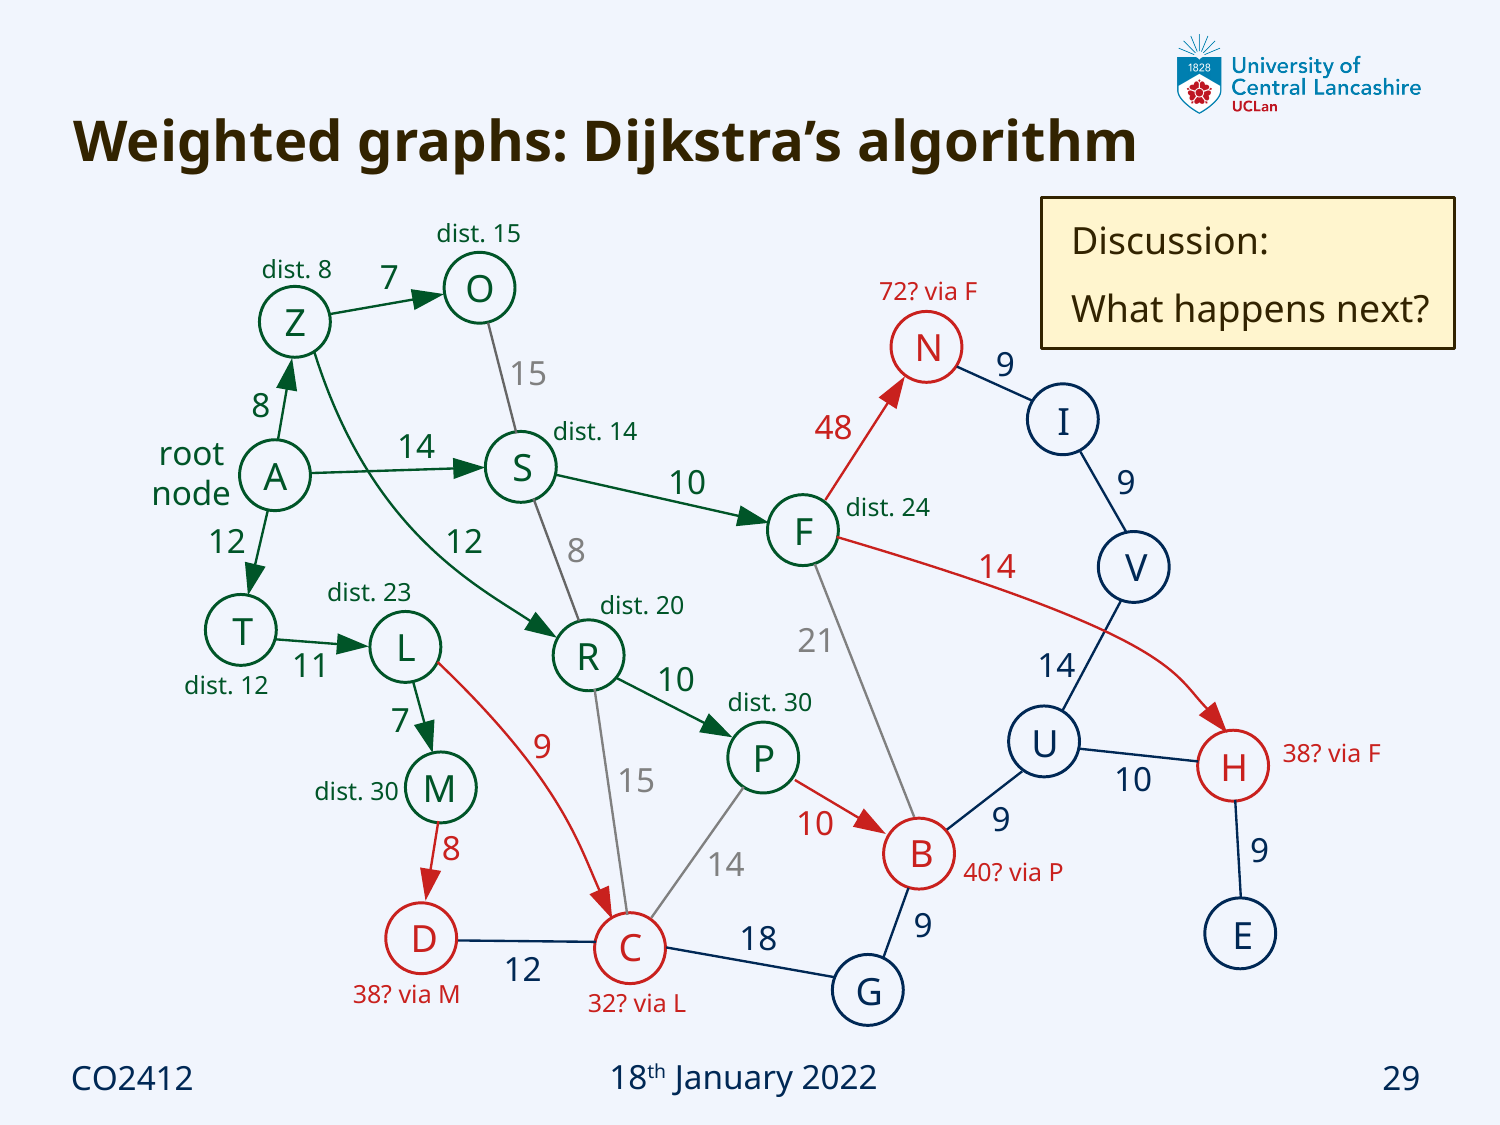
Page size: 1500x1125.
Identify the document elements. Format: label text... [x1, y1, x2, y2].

text_box 10 [1091, 750, 1175, 806]
text_box 9 [1084, 453, 1168, 509]
text_box 9 [881, 896, 965, 952]
text_box U [1014, 712, 1077, 773]
text_box 15 [486, 345, 570, 400]
text_box B [890, 822, 953, 883]
text_box dist. 24 [824, 484, 952, 530]
text_box 12 [185, 512, 269, 568]
text_box dist. 30 [292, 768, 421, 814]
text_box 8 [409, 819, 494, 875]
text_box 14 [684, 835, 768, 891]
text_box I [1032, 390, 1095, 451]
text_box 14 [955, 537, 1039, 593]
text_box 8 [219, 376, 303, 432]
text_box dist. 14 [531, 407, 660, 453]
text_box 15 [594, 751, 678, 807]
text_box E [1211, 904, 1274, 965]
text_box 7 [347, 248, 431, 304]
text_box 8 [534, 521, 618, 577]
text_box dist. 20 [578, 582, 707, 628]
text_box P [733, 727, 795, 788]
text_box 21 [774, 611, 859, 667]
text_box 12 [480, 940, 565, 996]
text_box O [449, 257, 511, 317]
text_box dist. 23 [305, 569, 434, 615]
text_box L [375, 616, 437, 677]
text_box 40? via P [940, 849, 1087, 894]
title Weighted graphs: Dijkstra’s algorithm [58, 54, 1500, 224]
text_box 12 [422, 513, 506, 568]
text_box 7 [358, 691, 442, 747]
text_box Discussion: What happens next? [1056, 209, 1454, 338]
text_box dist. 30 [706, 678, 834, 724]
text_box [1041, 197, 1455, 349]
text_box 38? via M [334, 971, 481, 1017]
text_box dist. 8 [240, 245, 354, 291]
text_box dist. 12 [169, 661, 285, 707]
picture [1177, 34, 1421, 54]
text_box H [1203, 736, 1265, 797]
text_box Z [264, 291, 327, 351]
text_box A [258, 445, 307, 506]
text_box F [773, 500, 835, 561]
text_box 10 [645, 453, 729, 509]
text_box 10 [634, 651, 718, 706]
text_box 14 [374, 417, 458, 473]
text_box 10 [773, 794, 857, 850]
text_box 72? via F [855, 268, 1002, 314]
text_box 48 [791, 398, 876, 454]
text_box 14 [1014, 637, 1099, 692]
text_box D [393, 908, 456, 968]
text_box 32? via L [564, 979, 711, 1025]
text_box V [1105, 536, 1167, 597]
text_box 18 [716, 909, 800, 965]
text_box S [491, 436, 554, 497]
text_box dist. 15 [413, 210, 545, 255]
text_box G [838, 960, 900, 1021]
text_box M [407, 757, 470, 818]
text_box 11 [269, 636, 353, 692]
text_box 38? via F [1258, 729, 1405, 775]
text_box 9 [500, 717, 584, 773]
text_box root node [125, 424, 258, 520]
text_box 9 [959, 790, 1043, 846]
text_box T [211, 601, 274, 661]
text_box N [897, 316, 960, 377]
text_box C [599, 916, 662, 977]
text_box R [557, 625, 619, 686]
text_box 9 [1218, 821, 1302, 877]
text_box 9 [963, 336, 1047, 391]
